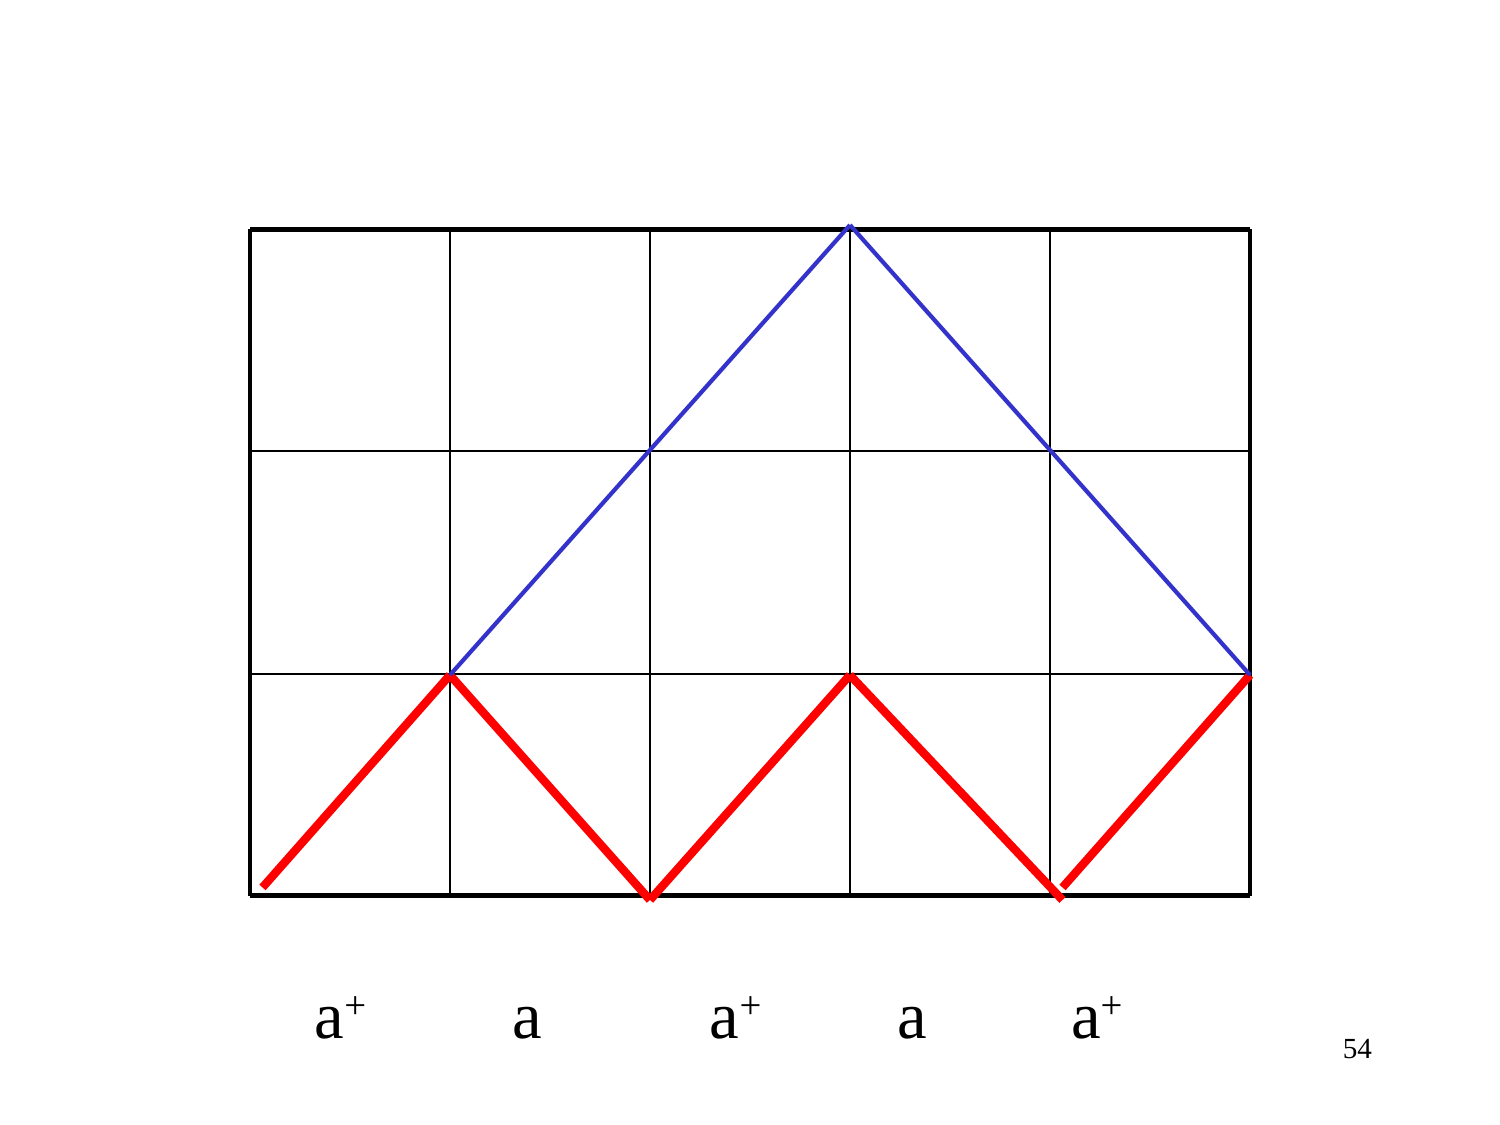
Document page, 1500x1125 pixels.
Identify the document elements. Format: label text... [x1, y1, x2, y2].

text_box a+ a a+ a a+ [249, 975, 1276, 1061]
